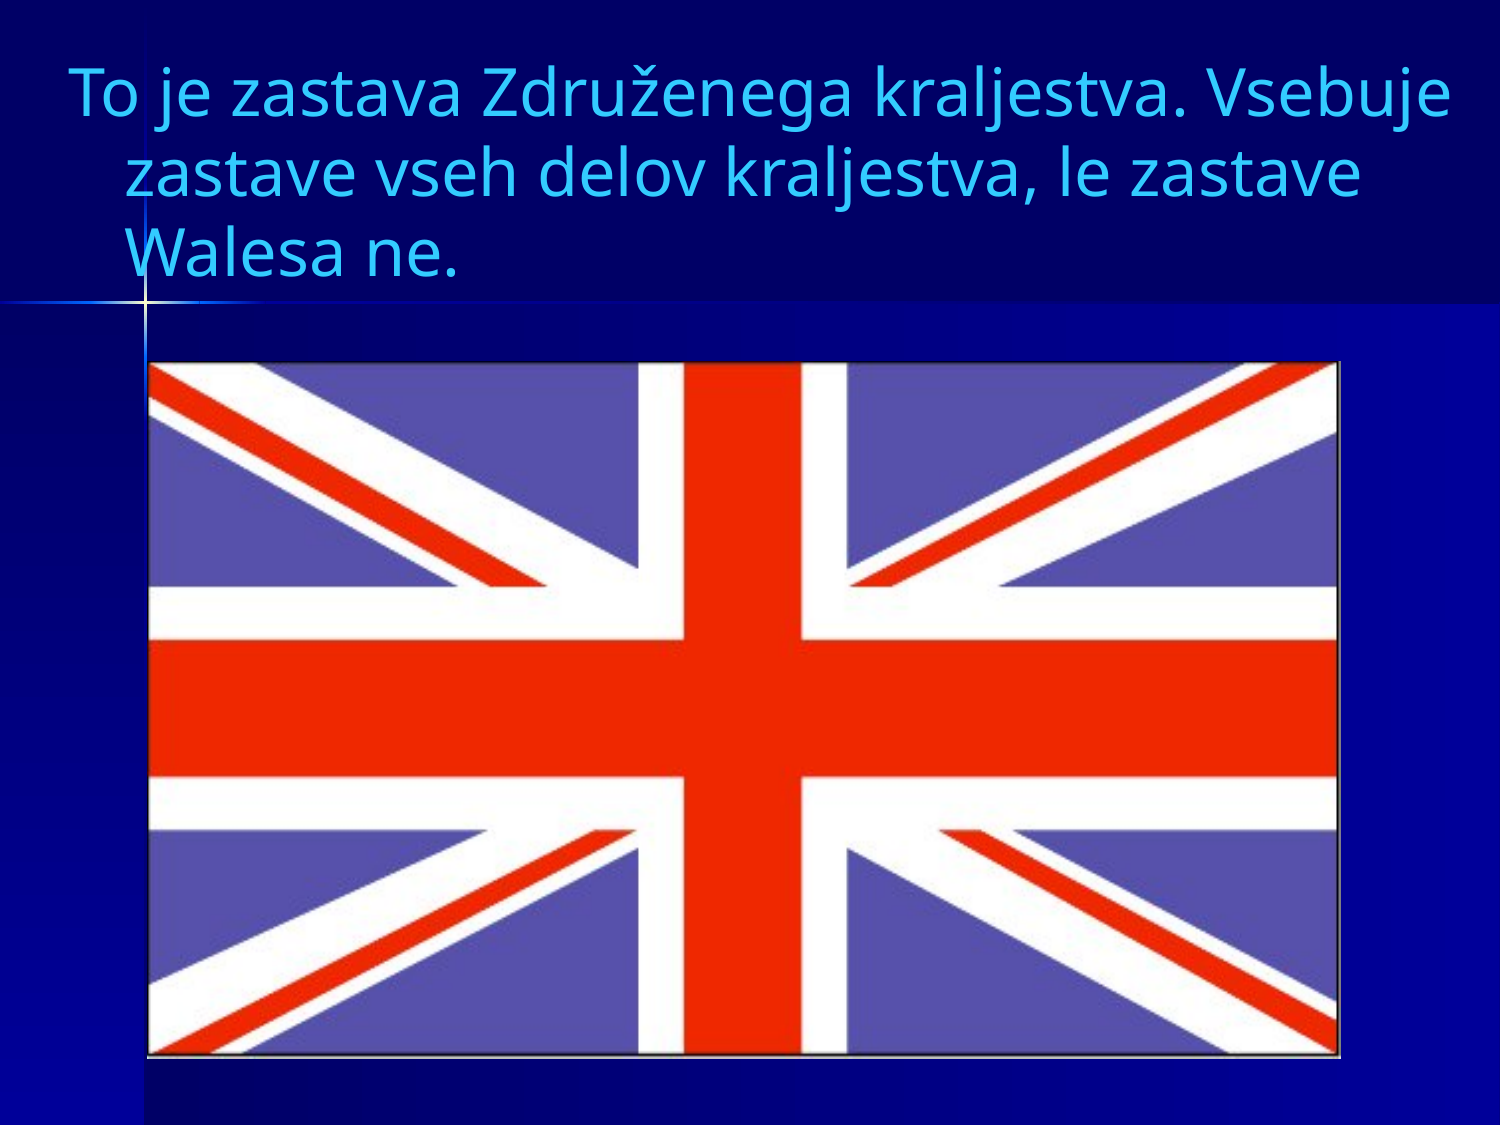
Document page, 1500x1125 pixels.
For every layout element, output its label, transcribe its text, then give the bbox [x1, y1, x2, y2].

list To je zastava Združenega kraljestva. Vsebuje zastave vseh delov kraljestva, le zastave Walesa ne. [53, 42, 1500, 1059]
picture [147, 361, 1341, 1059]
